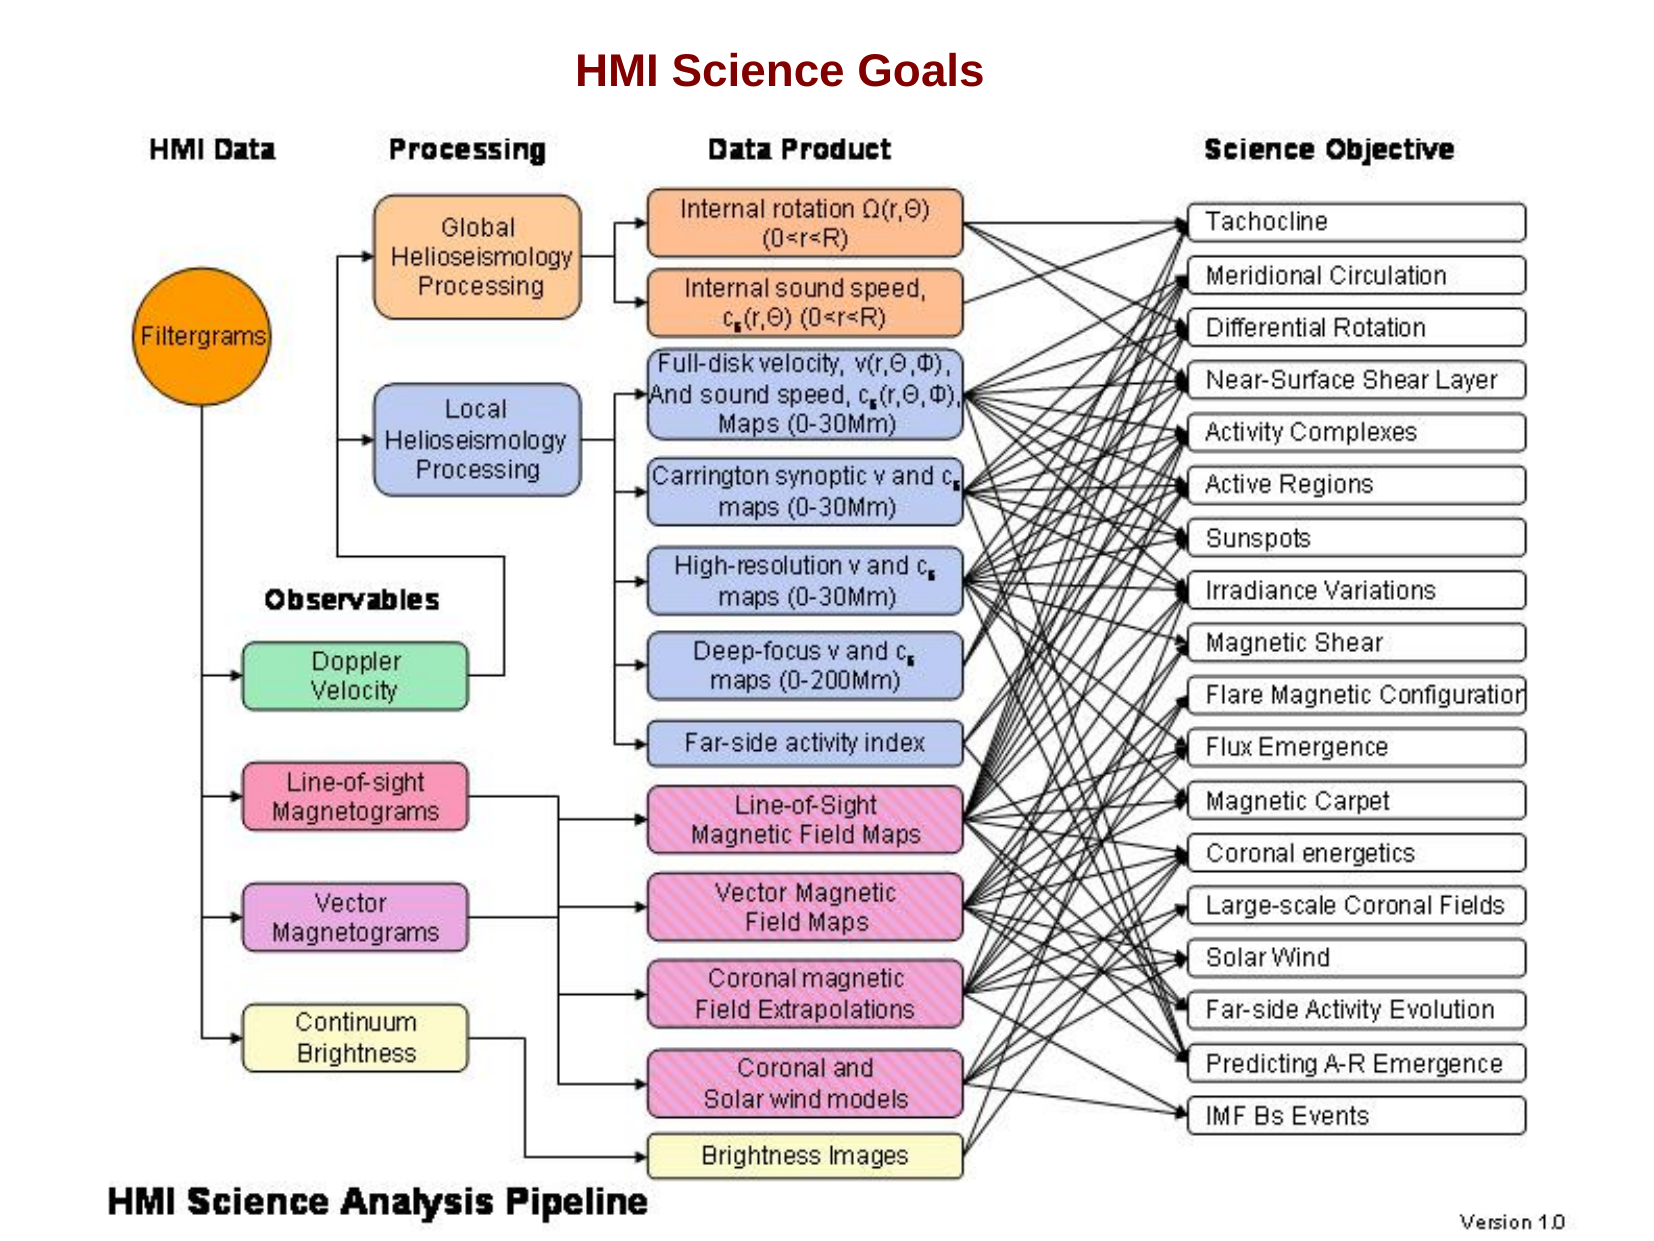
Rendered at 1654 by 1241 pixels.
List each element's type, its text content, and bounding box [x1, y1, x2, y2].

picture [93, 114, 1594, 1240]
text_box HMI Science Goals [560, 37, 1123, 114]
